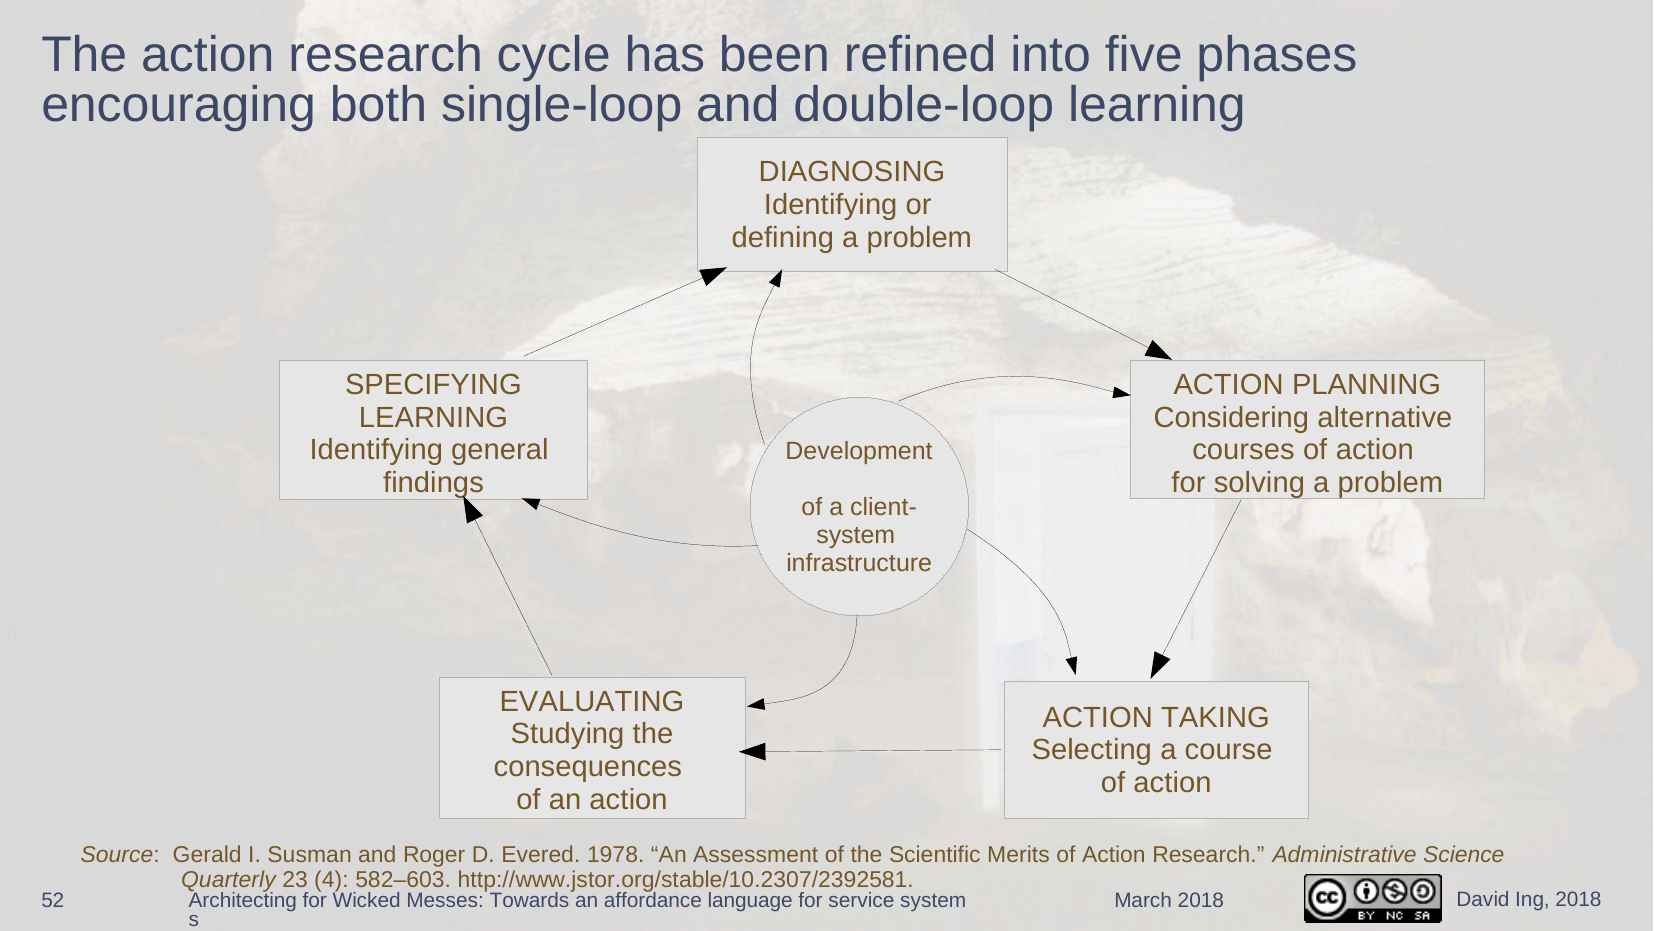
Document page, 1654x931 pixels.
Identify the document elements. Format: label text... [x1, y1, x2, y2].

title The action research cycle has been refined into five phases encouraging both single-loop and double-loop learning [41, 30, 1613, 132]
text_box SPECIFYING LEARNING Identifying general findings [279, 360, 588, 500]
text_box EVALUATING Studying the consequences of an action [439, 677, 746, 819]
text_box Source: Gerald I. Susman and Roger D. Evered. 1978. “An Assessment of the Scientific Merits of Action Research.” Administrative Science Quarterly 23 (4): 582–603. http://www.jstor.org/stable/10.2307/2392581. [65, 834, 1571, 905]
text_box Development of a client- system infrastructure [750, 397, 969, 616]
text_box DIAGNOSING Identifying or defining a problem [697, 137, 1008, 272]
picture [1304, 905, 1442, 923]
text_box Solving for the optimal Problem solution involves analysis, research employing quantitative methods seeking optimal outcomes. Unfortunately, as conditions change, problems frequently do not remain solved or resolved but reappear, and usually in more complex forms. Furthermore, every solution and resolution generates new problems, ones that tend to be more complex than the ones solved or resolved. [0, 0, 1653, 931]
text_box ACTION PLANNING Considering alternative courses of action for solving a problem [1130, 360, 1485, 499]
text_box ACTION TAKING Selecting a course of action [1004, 681, 1309, 819]
